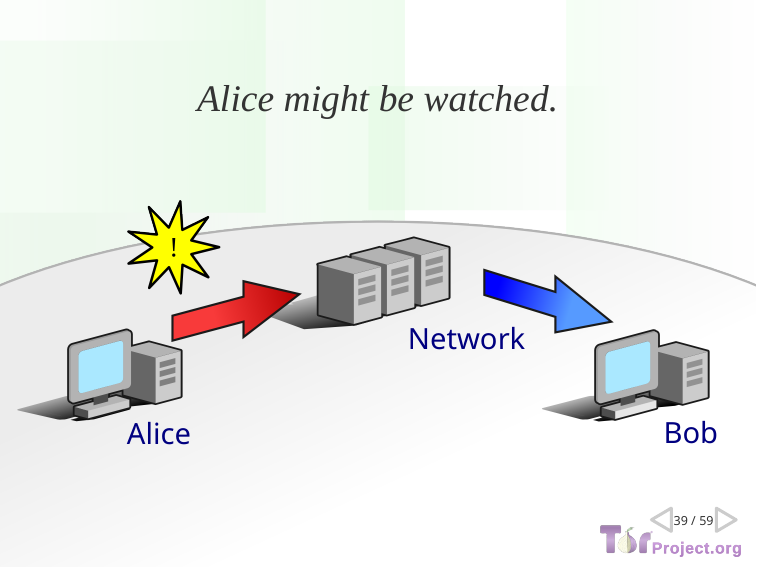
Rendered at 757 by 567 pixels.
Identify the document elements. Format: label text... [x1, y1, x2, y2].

text_box Bob [634, 404, 748, 458]
text_box [716, 508, 737, 532]
text_box [651, 508, 672, 532]
text_box Network [382, 310, 551, 364]
text_box Alice [102, 405, 216, 459]
text_box Alice might be watched. [0, 70, 756, 127]
text_box <number> / 59 [618, 504, 756, 555]
picture [0, 0, 757, 567]
